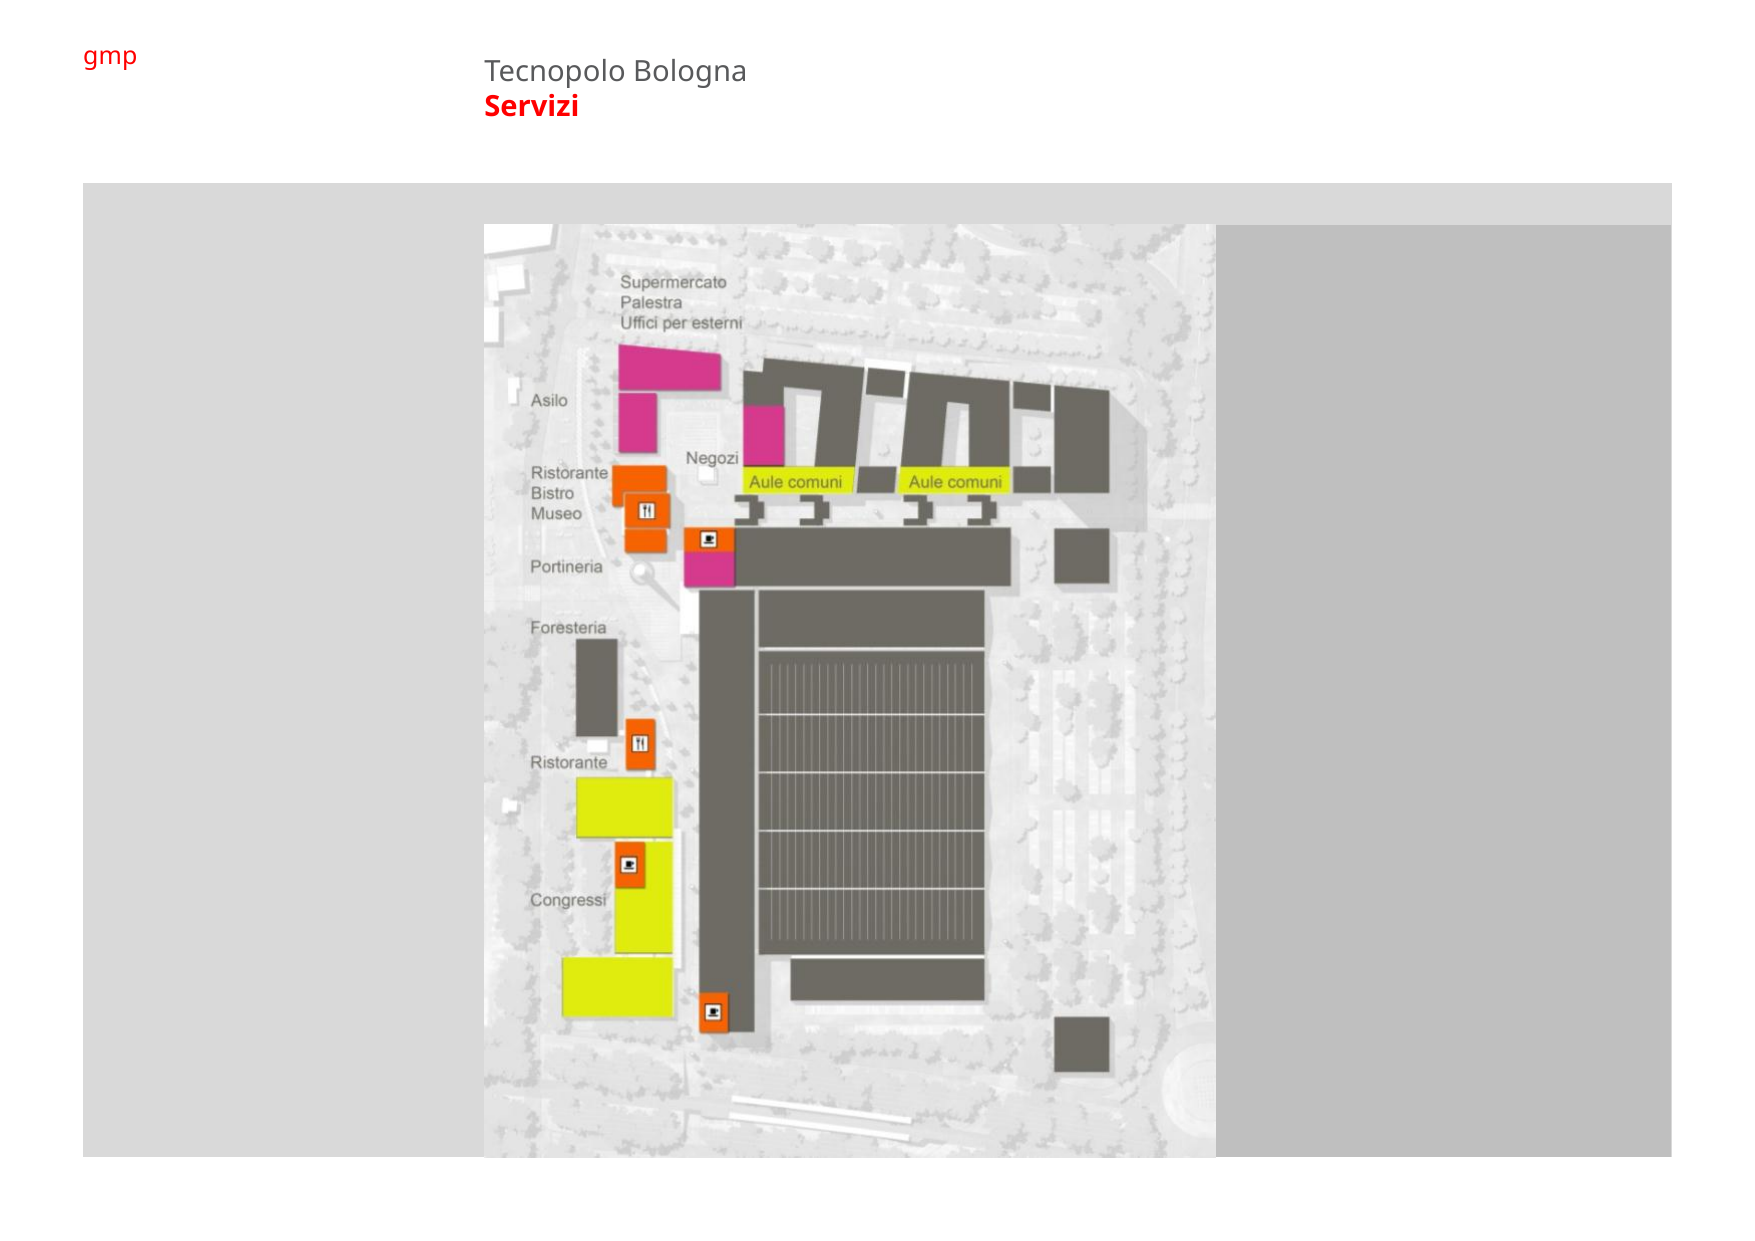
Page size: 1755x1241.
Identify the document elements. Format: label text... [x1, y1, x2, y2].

list Servizi [484, 98, 1625, 150]
picture [484, 225, 1216, 1158]
text_box [83, 183, 1672, 1157]
